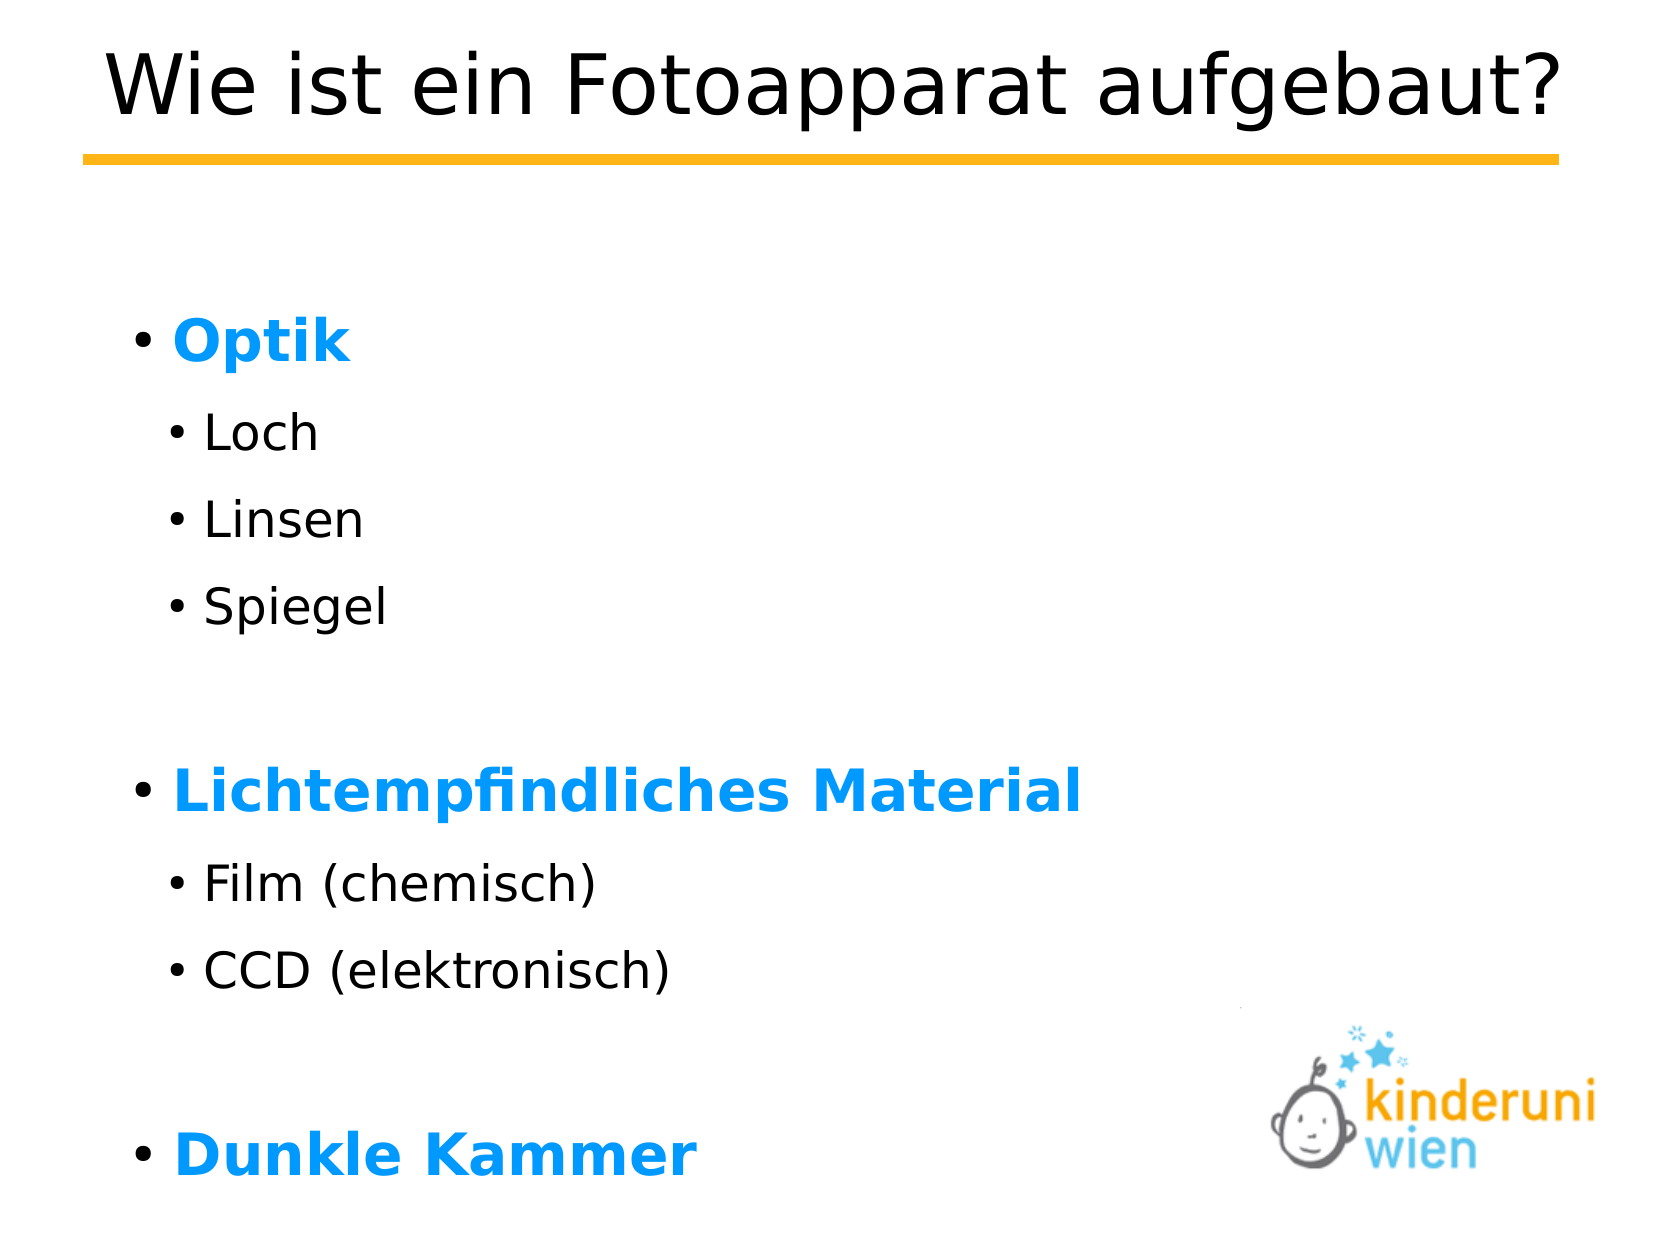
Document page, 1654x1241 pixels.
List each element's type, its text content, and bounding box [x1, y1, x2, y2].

picture [1447, 1007, 1631, 1211]
text_box Optik Loch Linsen Spiegel Lichtempfindliches Material Film (chemisch) CCD (elektronisch) Dunkle Kammer [118, 265, 1447, 1241]
title Wie ist ein Fotoapparat aufgebaut? [88, 29, 1654, 142]
